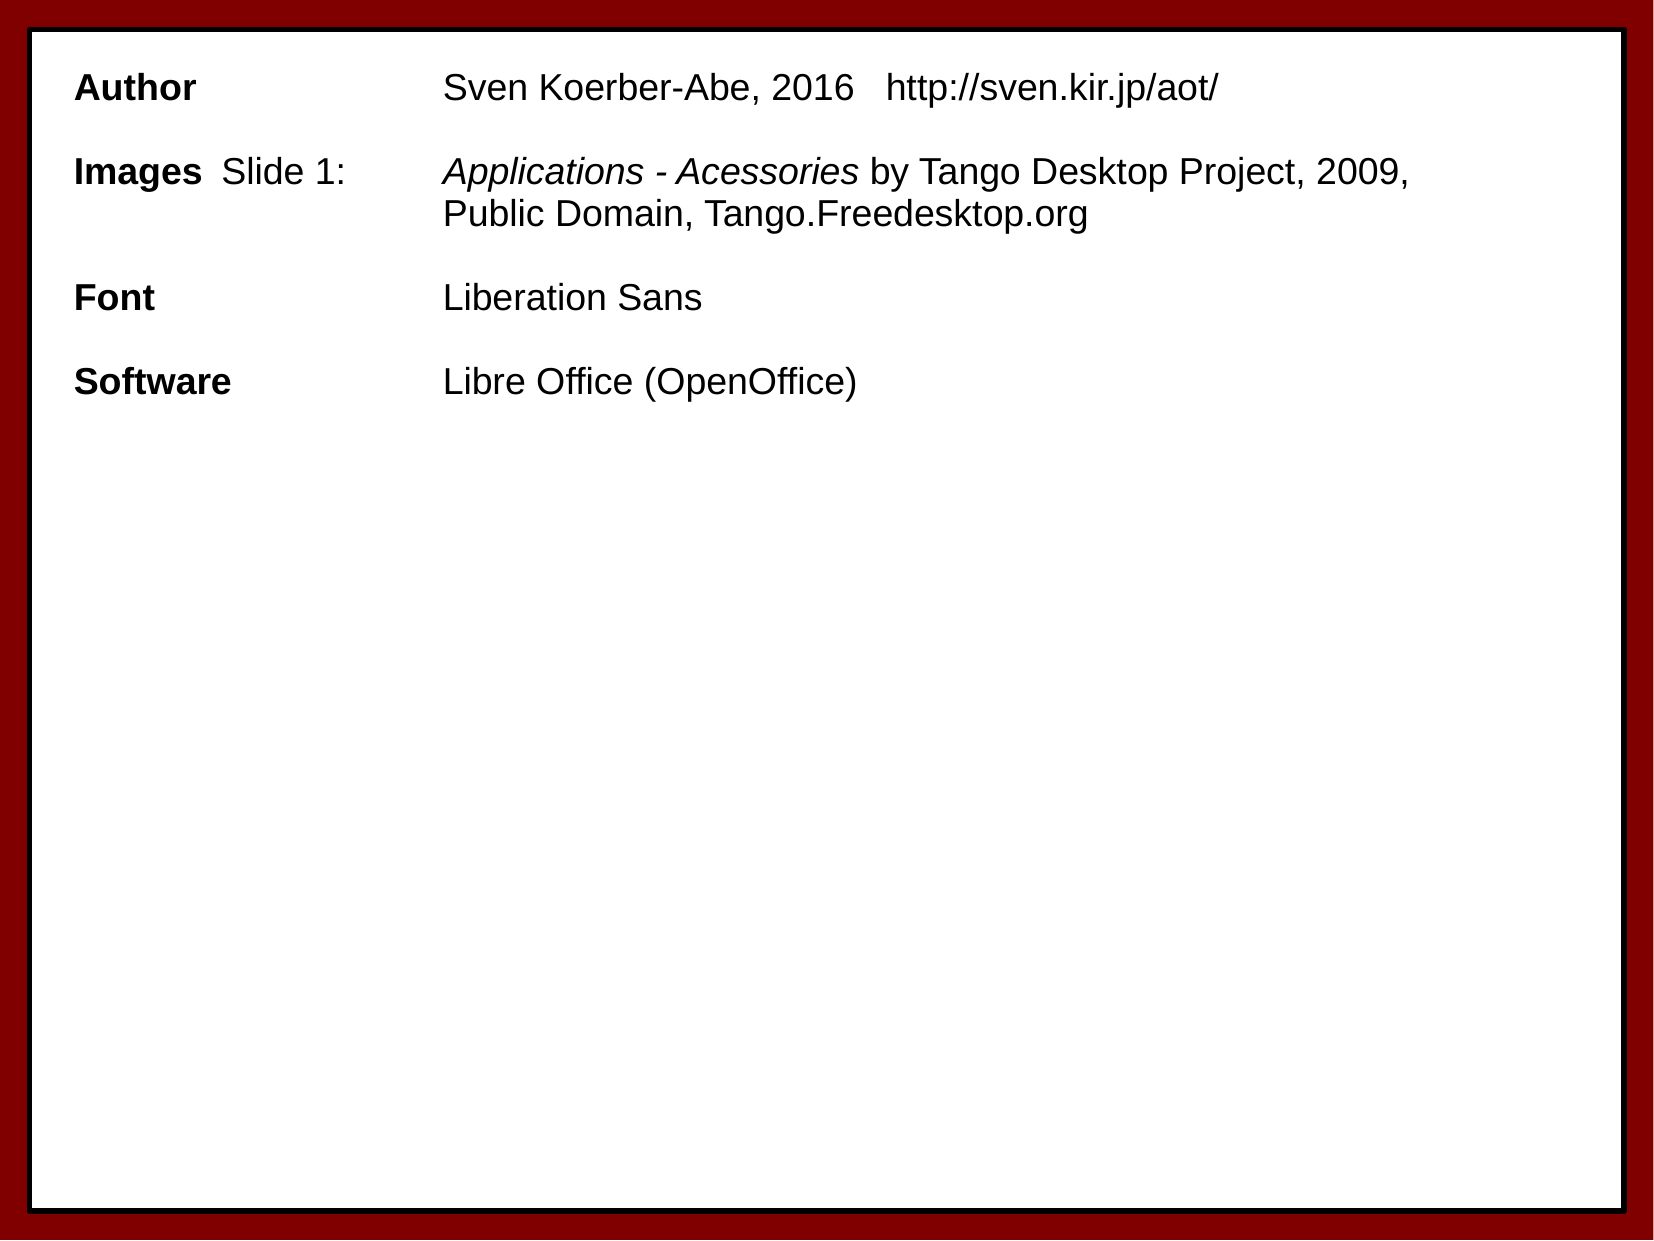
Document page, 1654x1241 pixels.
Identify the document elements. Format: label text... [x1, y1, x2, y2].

text_box Author Sven Koerber-Abe, 2016 http://sven.kir.jp/aot/ Images Slide 1: Applications - Acessories by Tango Desktop Project, 2009, Public Domain, Tango.Freedesktop.org Font Liberation Sans Software Libre Office (OpenOffice) [59, 59, 1595, 426]
text_box [29, 29, 1625, 1211]
